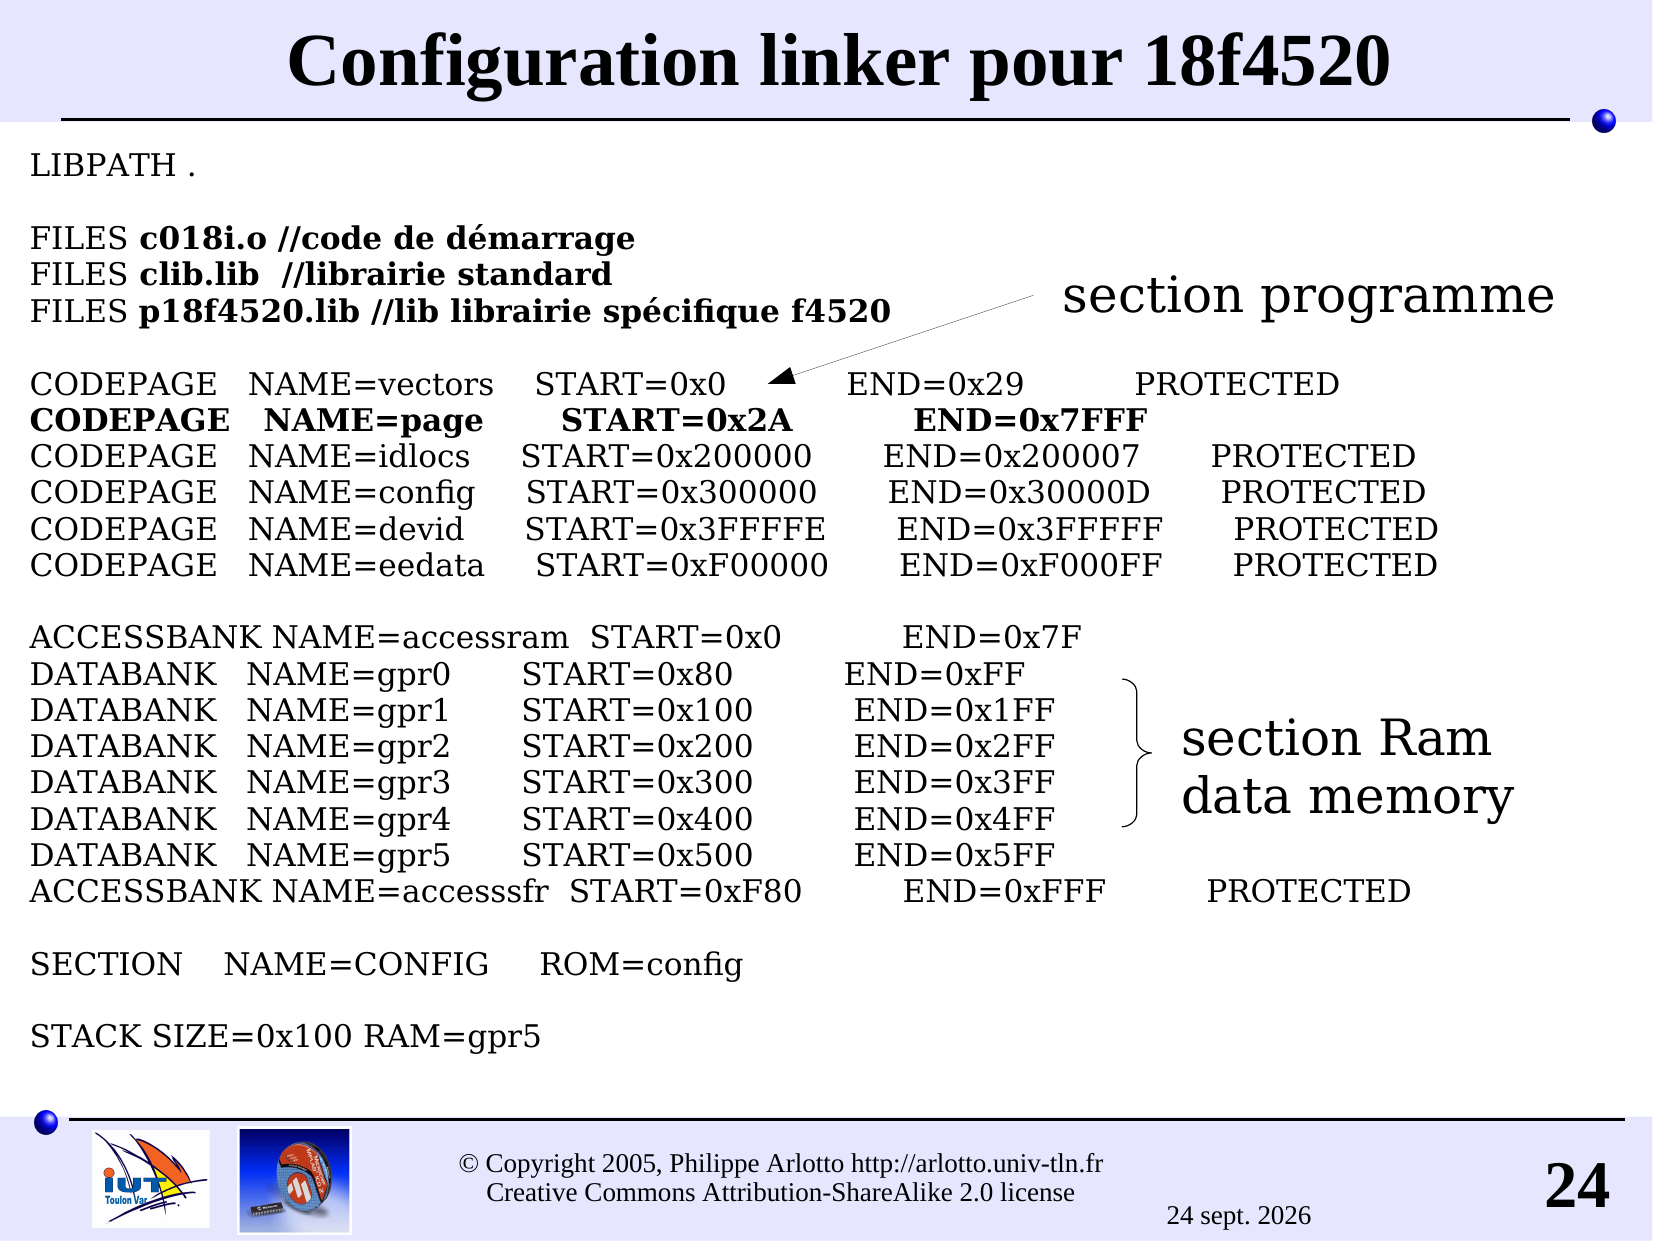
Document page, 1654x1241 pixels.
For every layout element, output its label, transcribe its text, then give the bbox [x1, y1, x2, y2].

text_box section programme [1062, 265, 1557, 325]
text_box LIBPATH . FILES c018i.o //code de démarrage FILES clib.lib //librairie standard FILES p18f4520.lib //lib librairie spécifique f4520 CODEPAGE NAME=vectors START=0x0 END=0x29 PROTECTED CODEPAGE NAME=page START=0x2A END=0x7FFF CODEPAGE NAME=idlocs START=0x200000 END=0x200007 PROTECTED CODEPAGE NAME=config START=0x300000 END=0x30000D PROTECTED CODEPAGE NAME=devid START=0x3FFFFE END=0x3FFFFF PROTECTED CODEPAGE NAME=eedata START=0xF00000 END=0xF000FF PROTECTED ACCESSBANK NAME=accessram START=0x0 END=0x7F DATABANK NAME=gpr0 START=0x80 END=0xFF DATABANK NAME=gpr1 START=0x100 END=0x1FF DATABANK NAME=gpr2 START=0x200 END=0x2FF DATABANK NAME=gpr3 START=0x300 END=0x3FF DATABANK NAME=gpr4 START=0x400 END=0x4FF DATABANK NAME=gpr5 START=0x500 END=0x5FF ACCESSBANK NAME=accesssfr START=0xF80 END=0xFFF PROTECTED SECTION NAME=CONFIG ROM=config STACK SIZE=0x100 RAM=gpr5 [29, 147, 1556, 1123]
text_box section Ram data memory [1181, 708, 1516, 826]
title Configuration linker pour 18f4520 [95, 14, 1585, 107]
picture [237, 1126, 352, 1235]
